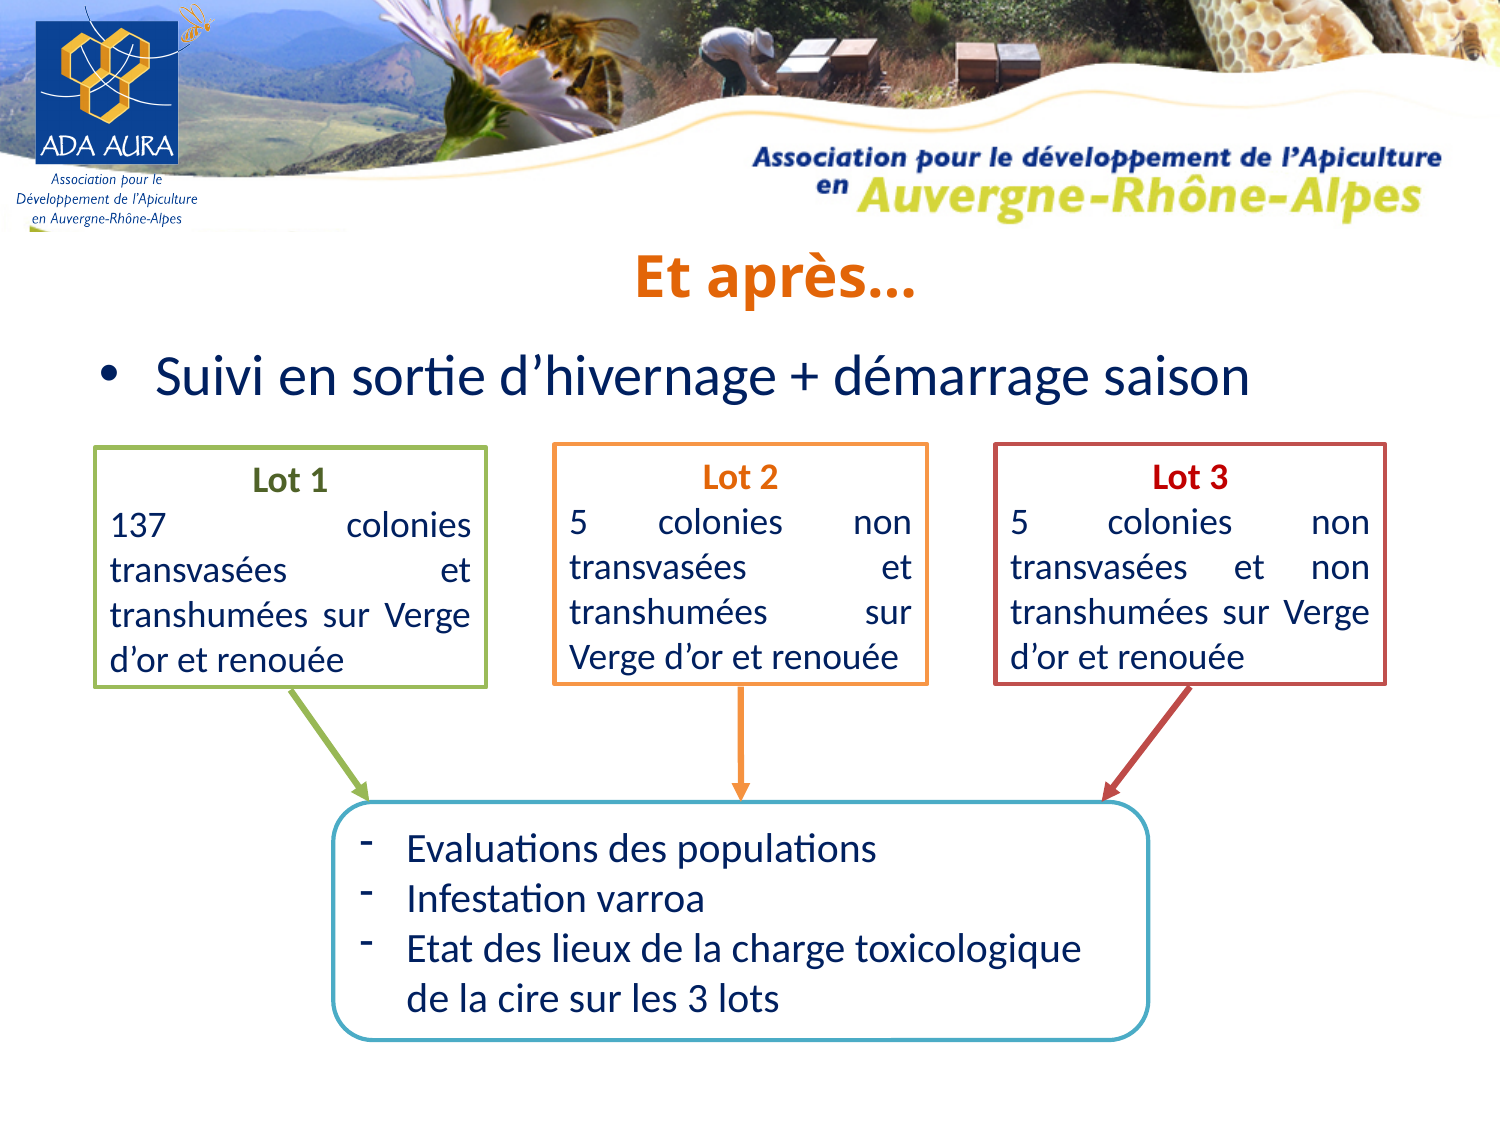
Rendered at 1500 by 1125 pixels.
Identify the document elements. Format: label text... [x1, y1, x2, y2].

text_box Evaluations des populations Infestation varroa Etat des lieux de la charge toxicologique de la cire sur les 3 lots [333, 801, 1149, 1041]
text_box Lot 2 5 colonies non transvasées et transhumées sur Verge d’or et renouée [554, 444, 928, 685]
picture [0, 0, 1500, 232]
list Suivi en sortie d’hivernage + démarrage saison [83, 329, 1434, 1051]
text_box Lot 3 5 colonies non transvasées et non transhumées sur Verge d’or et renouée [995, 444, 1386, 685]
text_box Lot 1 137 colonies transvasées et transhumées sur Verge d’or et renouée [94, 447, 487, 688]
title Et après… [100, 216, 1451, 333]
